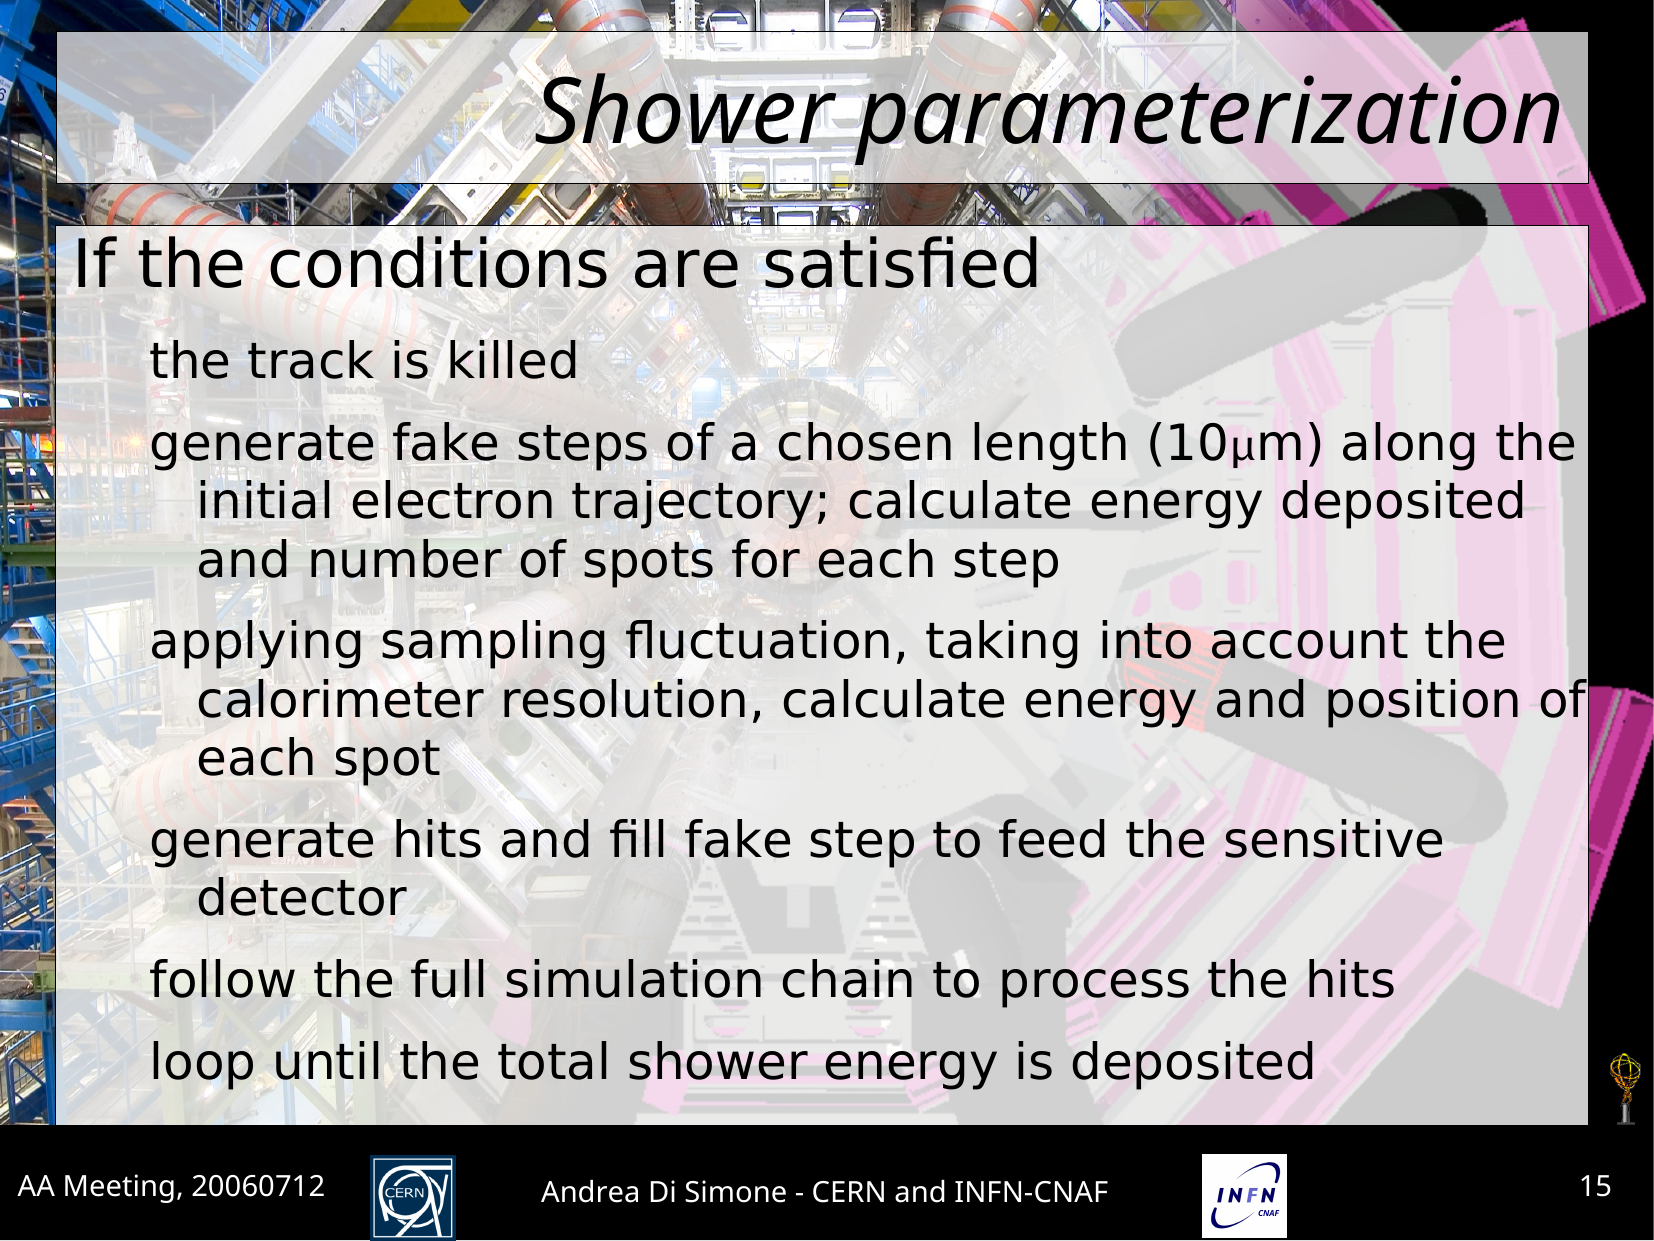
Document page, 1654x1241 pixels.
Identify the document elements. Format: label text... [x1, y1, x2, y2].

picture [0, 0, 1654, 1125]
picture [370, 1155, 456, 1241]
picture [1202, 1154, 1287, 1238]
list If the conditions are satisfied the track is killed generate fake steps of a chosen length (10m) along the initial electron trajectory; calculate energy deposited and number of spots for each step applying sampling fluctuation, taking into account the calorimeter resolution, calculate energy and position of each spot generate hits and fill fake step to feed the sensitive detector follow the full simulation chain to process the hits loop until the total shower energy is deposited [55, 225, 1589, 1126]
title Shower parameterization [56, 31, 1589, 184]
